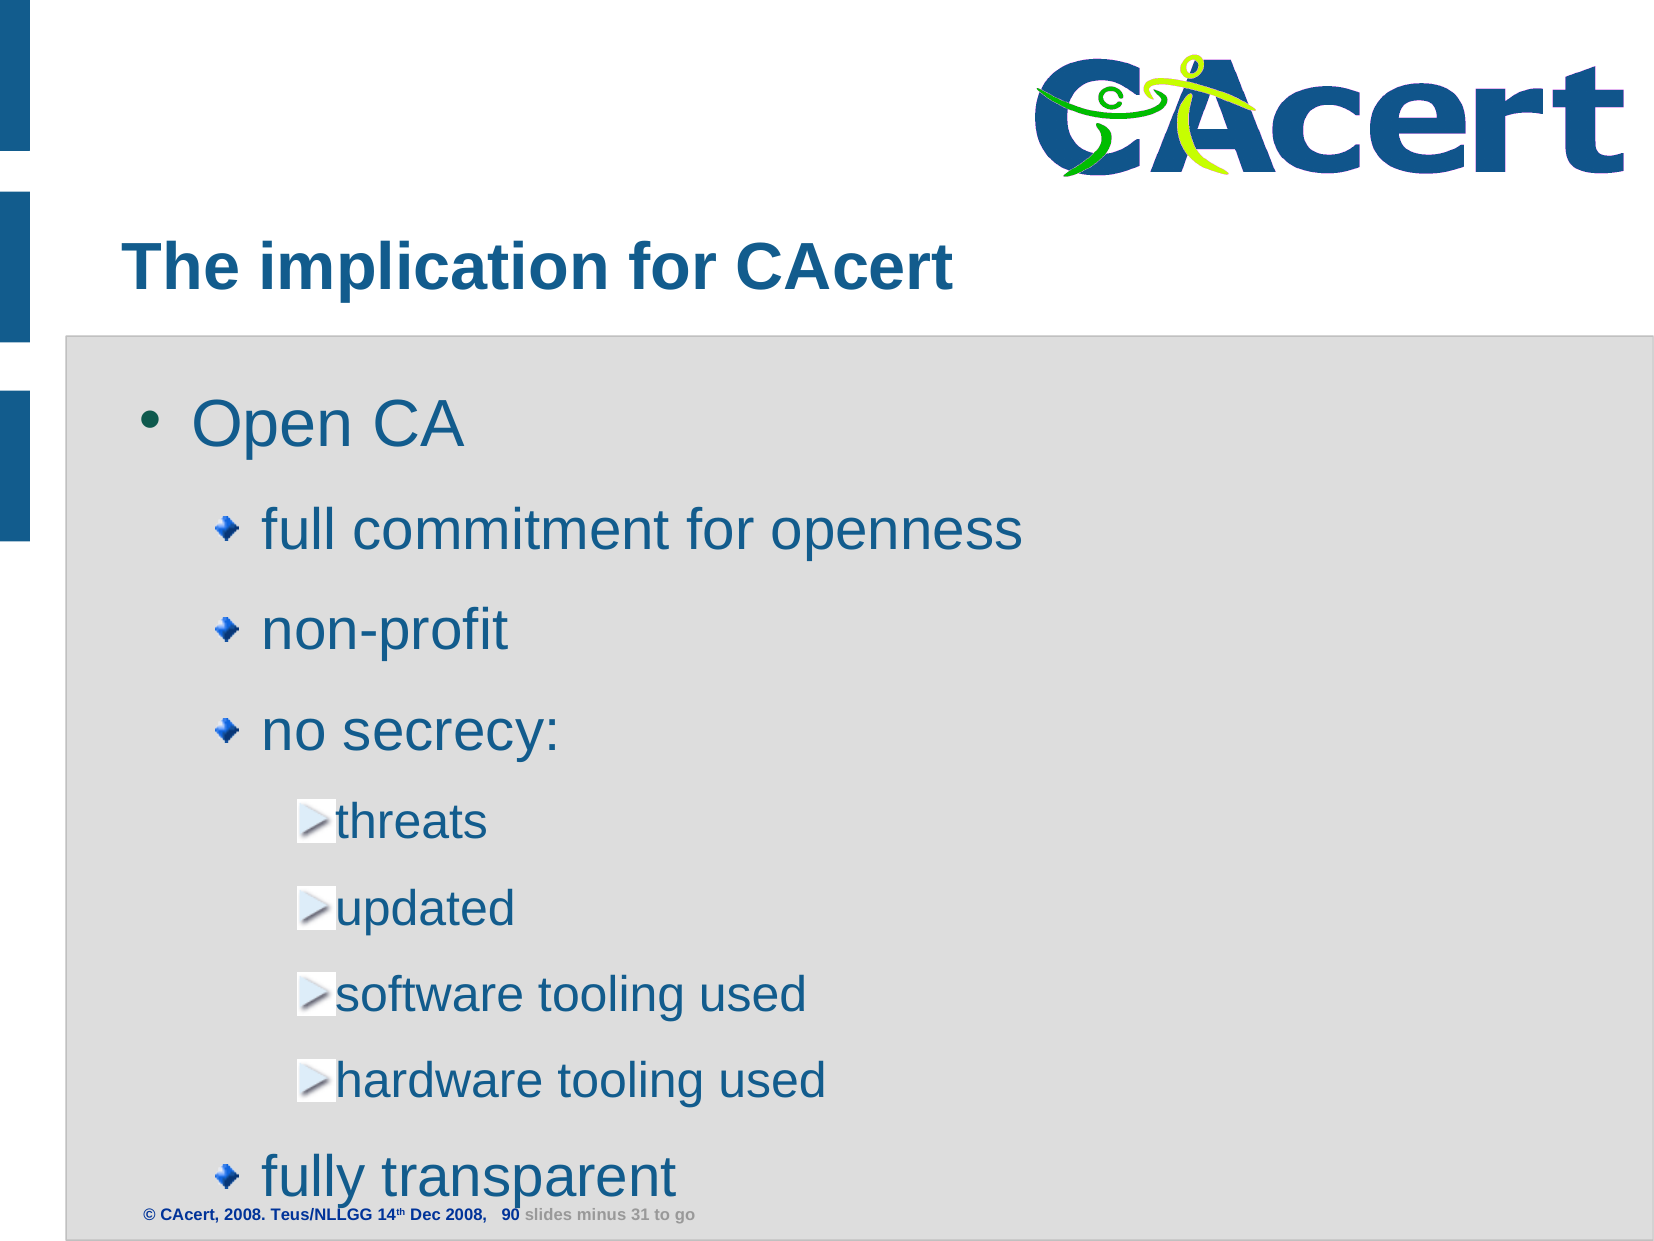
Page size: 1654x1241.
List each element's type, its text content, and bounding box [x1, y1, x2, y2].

list Open CA full commitment for openness non-profit no secrecy: threats updated software tooling used hardware tooling used fully transparent [121, 344, 1594, 1238]
title The implication for CAcert [121, 177, 1533, 315]
picture [1033, 53, 1625, 178]
